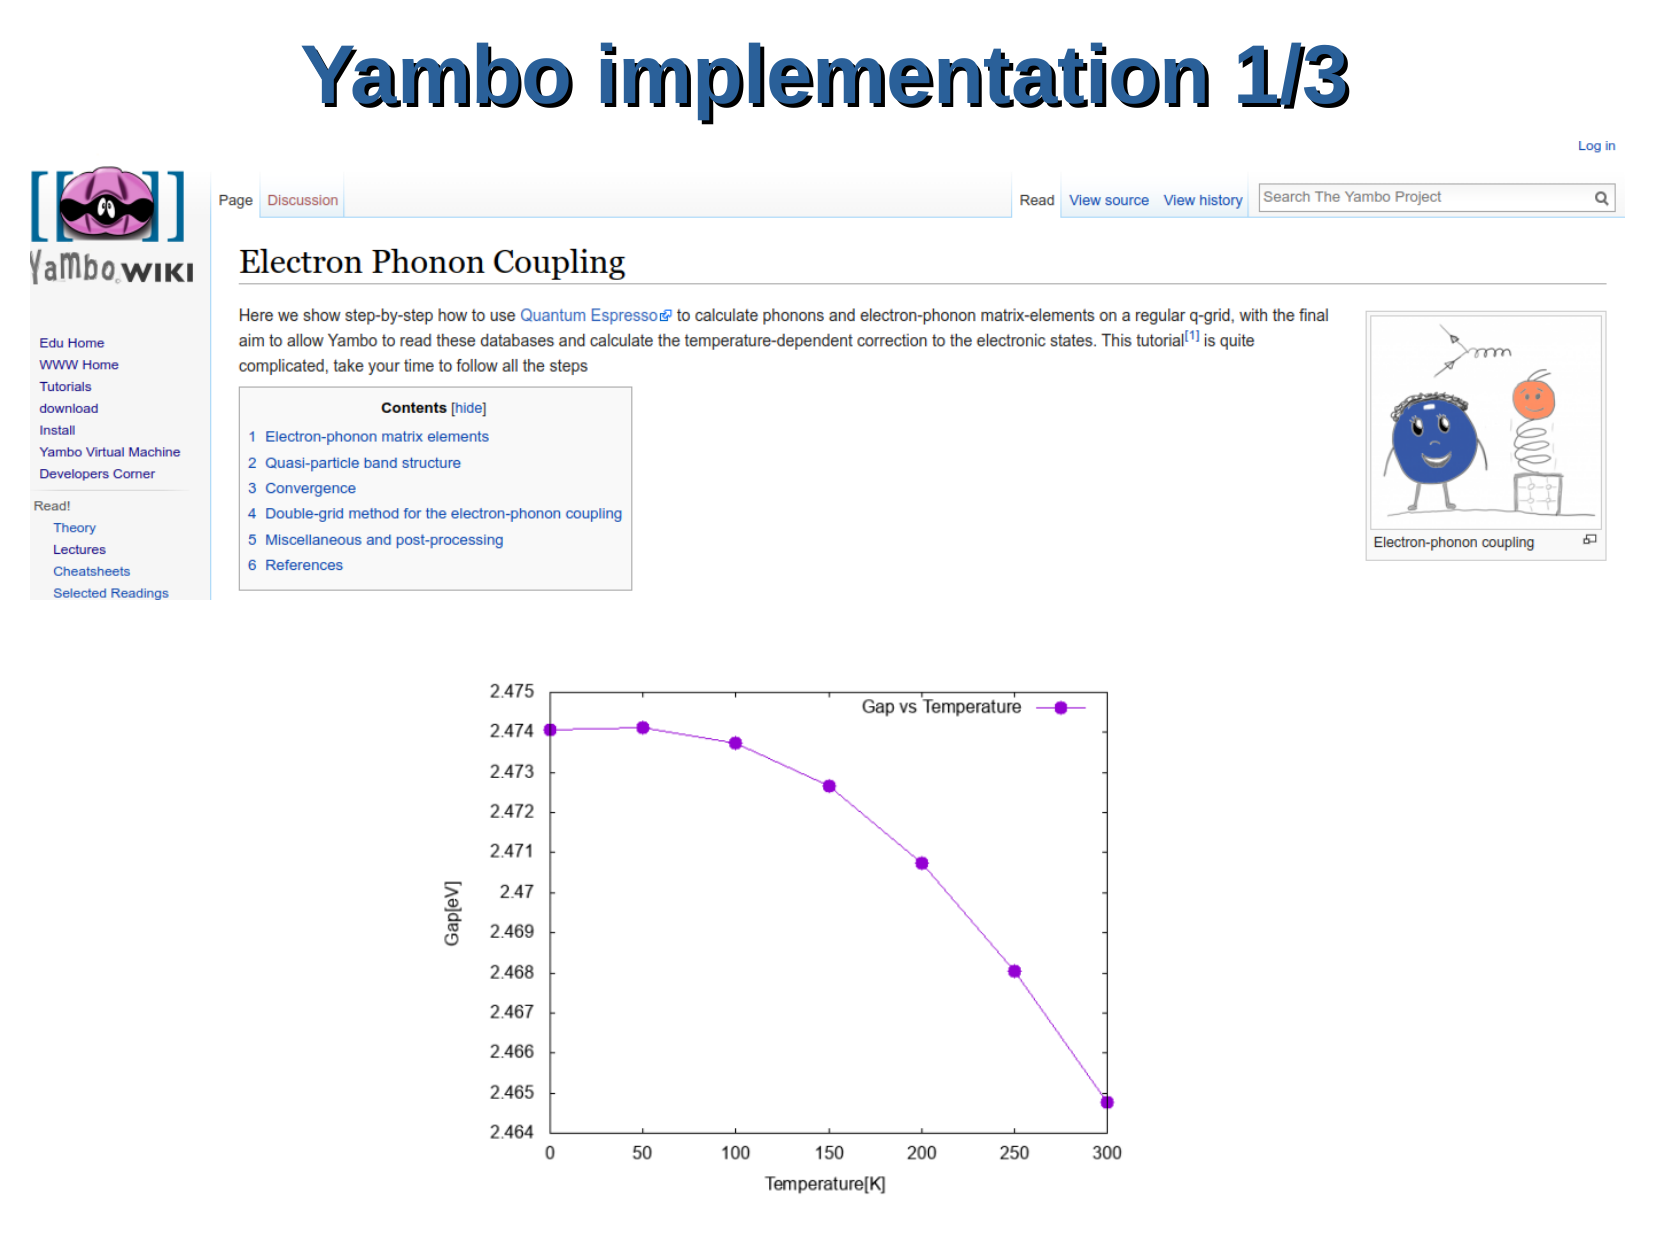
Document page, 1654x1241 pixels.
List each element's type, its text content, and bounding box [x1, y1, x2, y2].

picture [435, 671, 1141, 1201]
text_box Yambo implementation 1/3 [15, 21, 1636, 127]
picture [30, 141, 1625, 601]
